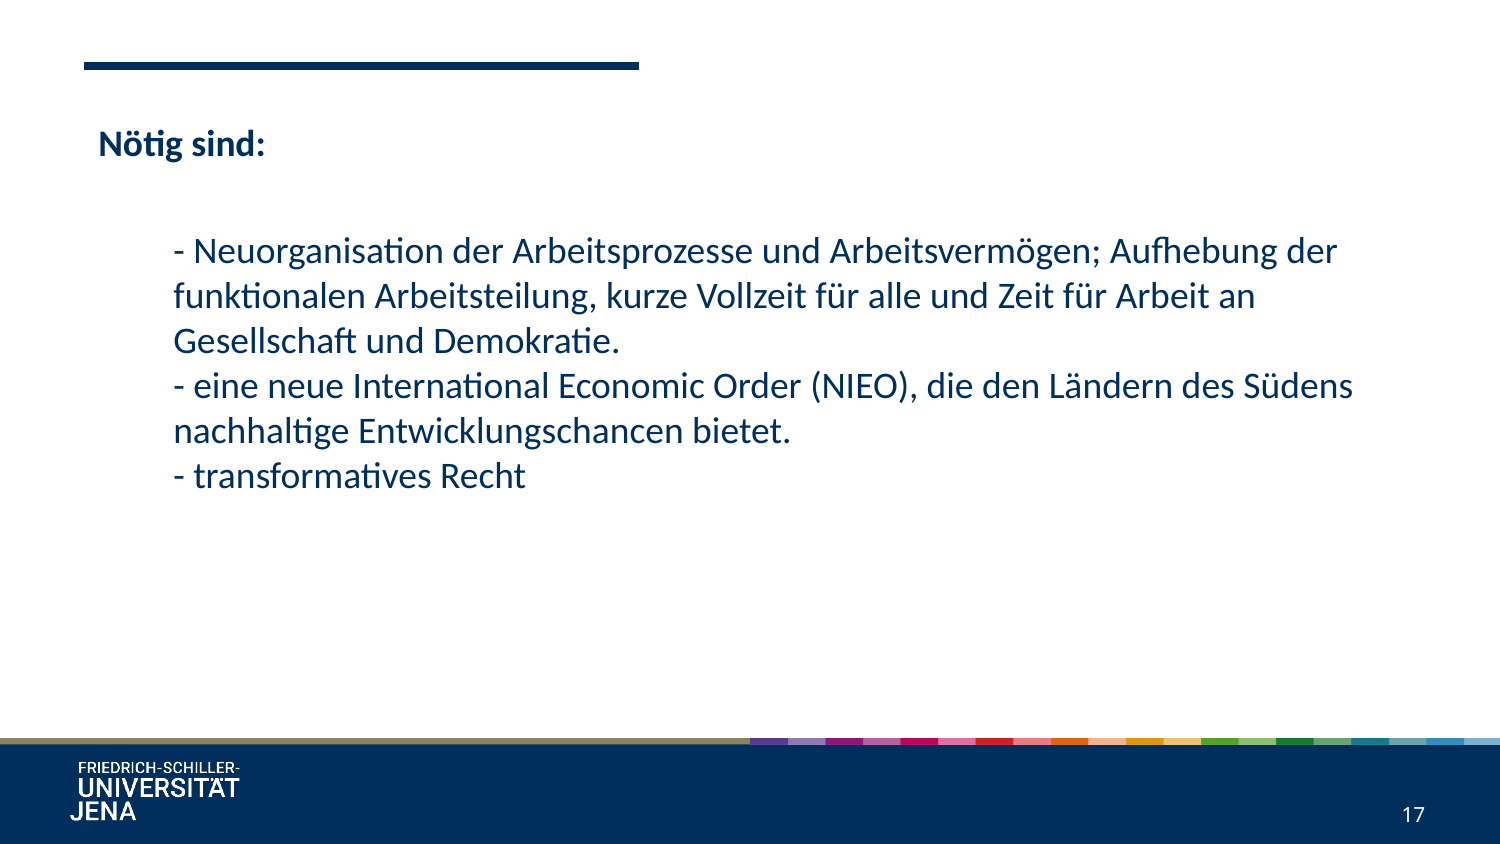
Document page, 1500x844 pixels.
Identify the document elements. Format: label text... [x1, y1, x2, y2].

text_box - Neuorganisation der Arbeitsprozesse und Arbeitsvermögen; Aufhebung der funktionalen Arbeitsteilung, kurze Vollzeit für alle und Zeit für Arbeit an Gesellschaft und Demokratie. - eine neue International Economic Order (NIEO), die den Ländern des Südens nachhaltige Entwicklungschancen bietet. - transformatives Recht [83, 218, 1435, 504]
text_box Nötig sind: [83, 111, 847, 172]
picture [750, 738, 1500, 745]
picture [68, 755, 241, 827]
